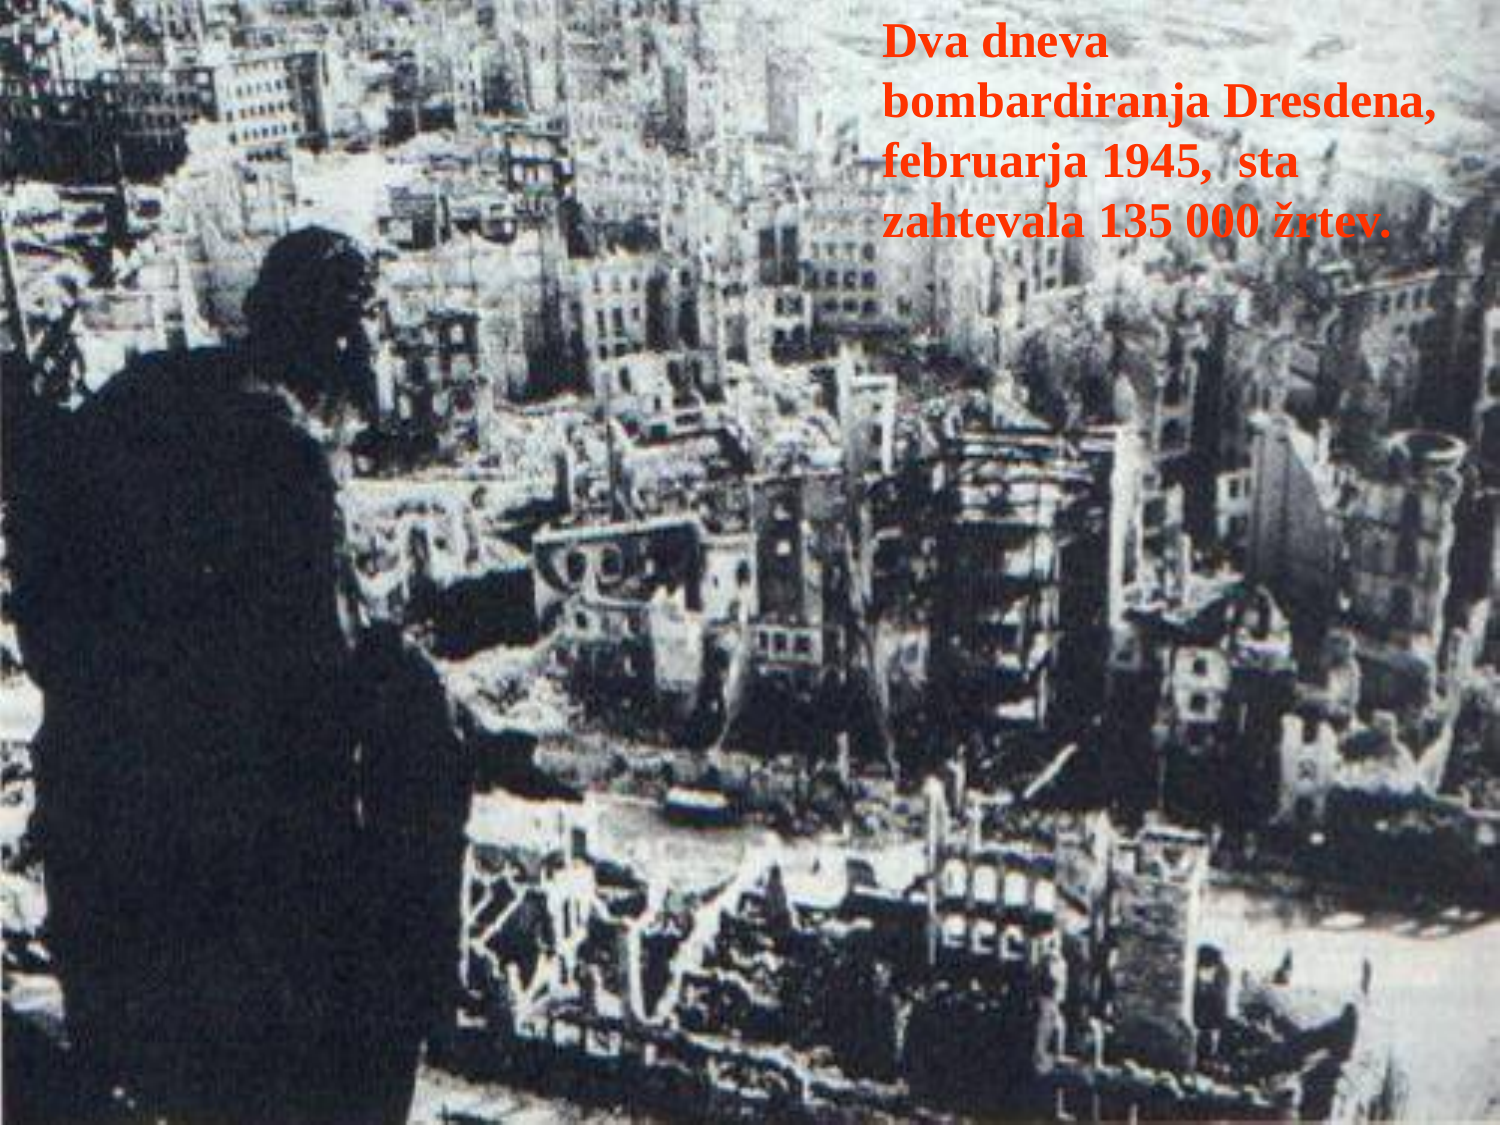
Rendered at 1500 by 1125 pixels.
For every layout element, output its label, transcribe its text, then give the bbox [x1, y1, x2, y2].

text_box Dva dneva bombardiranja Dresdena, februarja 1945, sta zahtevala 135 000 žrtev. [868, 0, 1461, 255]
picture [0, 0, 1500, 1125]
